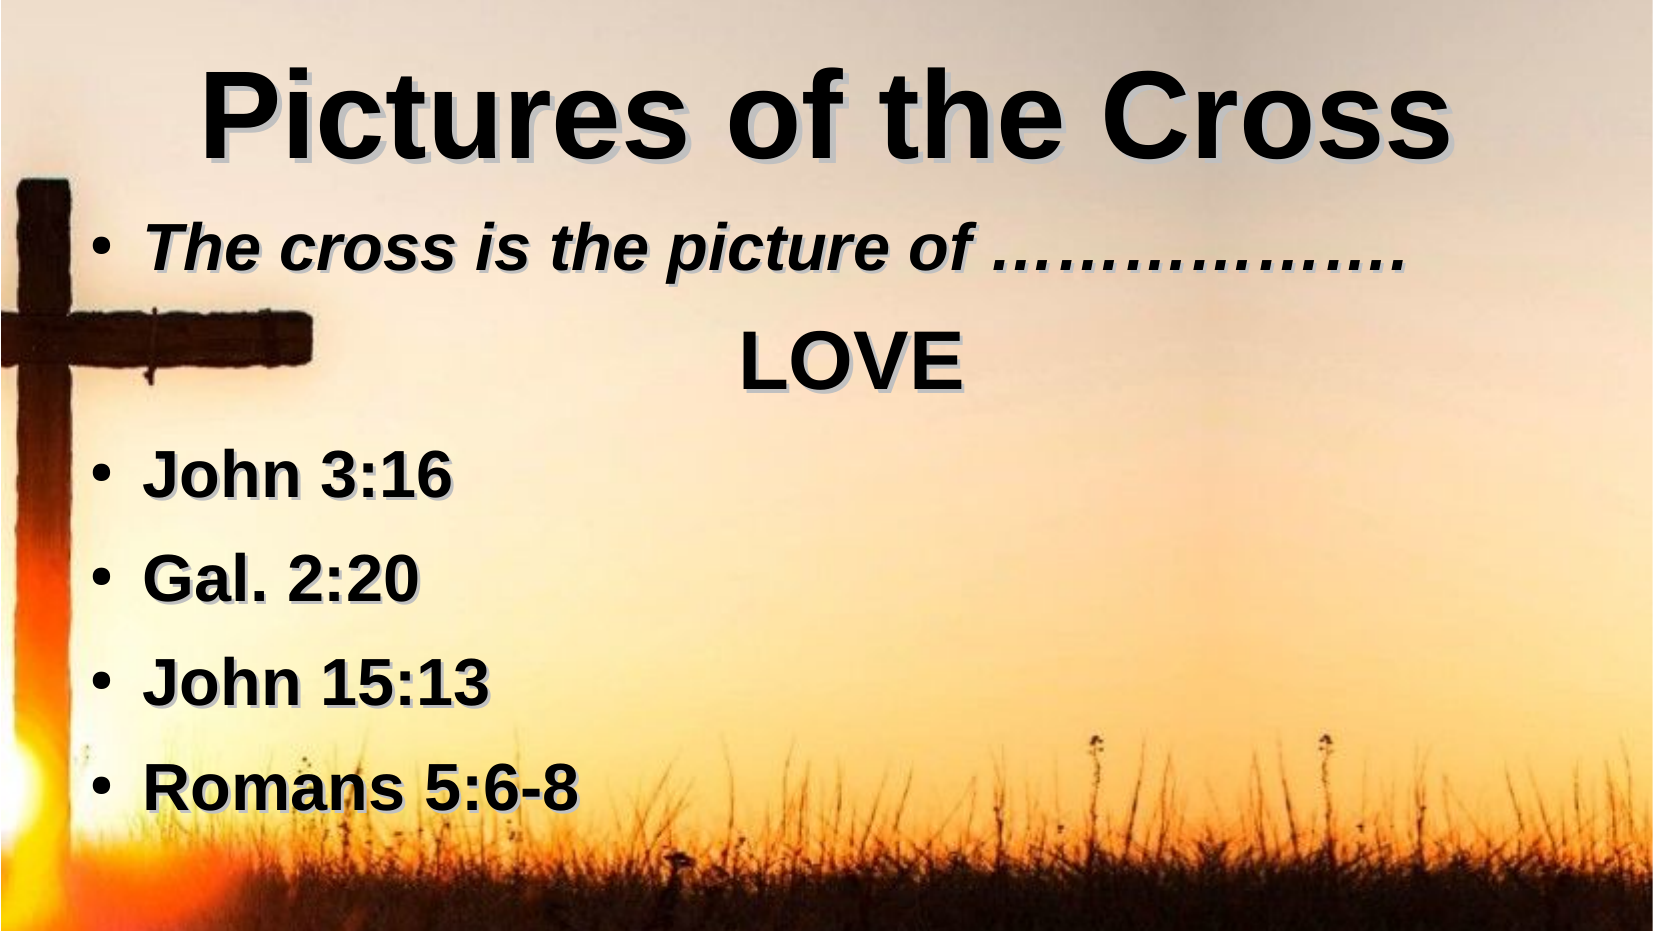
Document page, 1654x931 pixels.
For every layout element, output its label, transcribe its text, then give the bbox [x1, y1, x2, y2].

title Pictures of the Cross [82, 37, 1571, 193]
list The cross is the picture of ………………. LOVE John 3:16 Gal. 2:20 John 15:13 Romans 5:6-8 [71, 210, 1561, 908]
picture [1, 0, 1653, 931]
